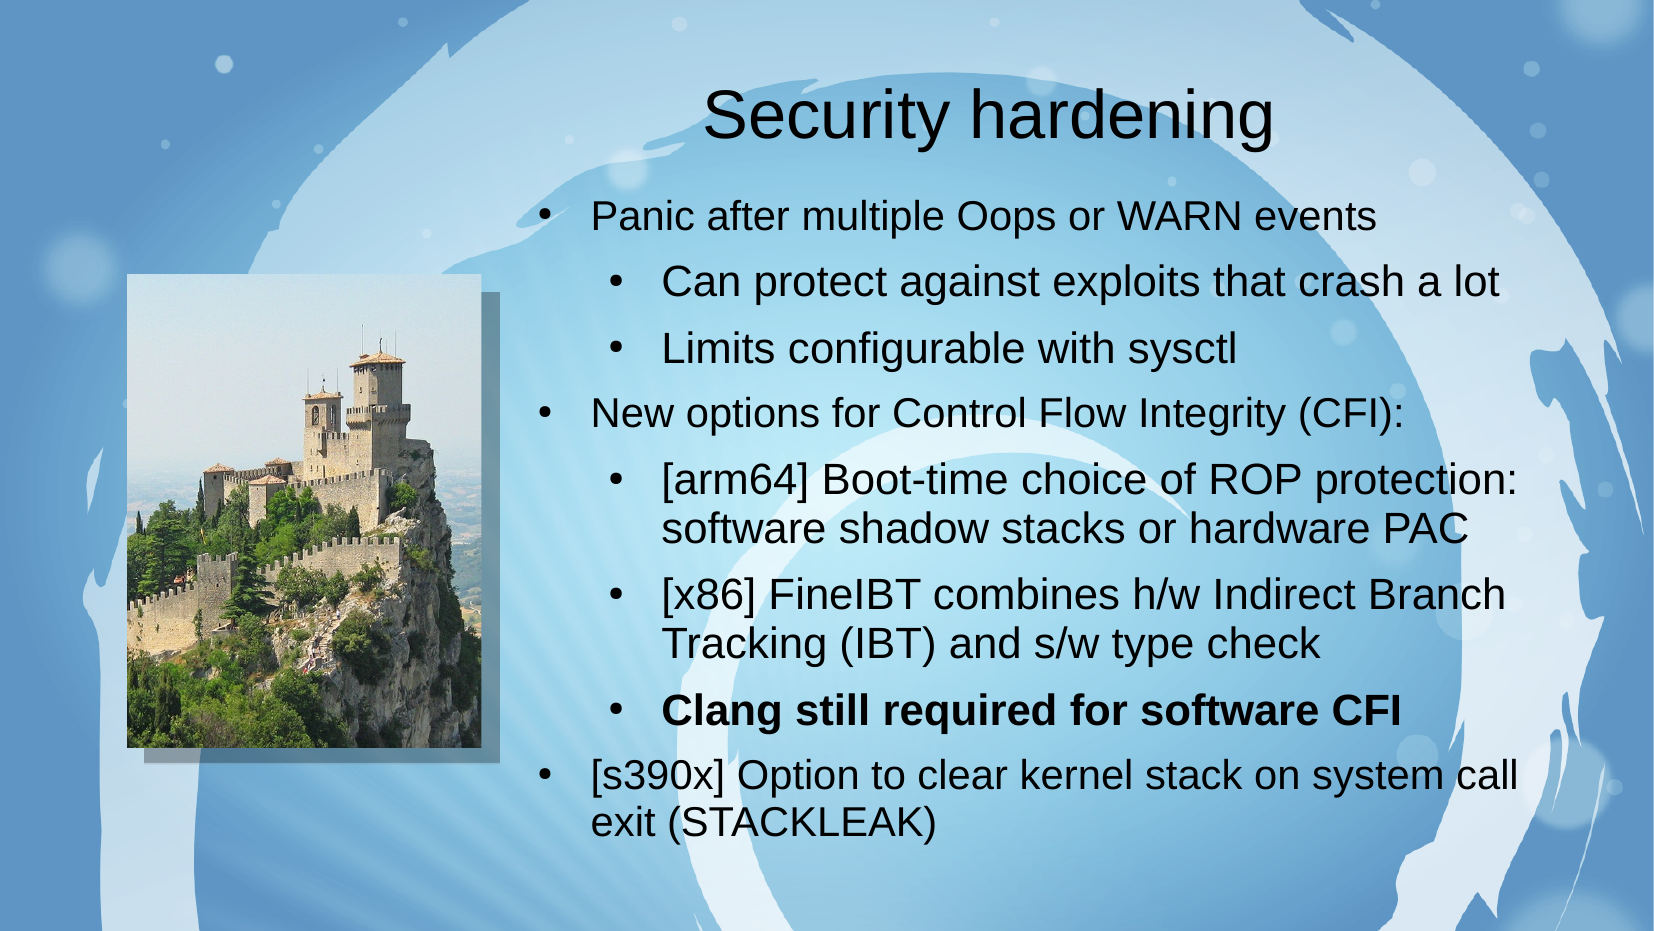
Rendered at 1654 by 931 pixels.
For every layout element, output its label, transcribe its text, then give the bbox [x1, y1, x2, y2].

list Panic after multiple Oops or WARN events Can protect against exploits that crash a lot Limits configurable with sysctl New options for Control Flow Integrity (CFI): [arm64] Boot-time choice of ROP protection: software shadow stacks or hardware PAC [x86] FineIBT combines h/w Indirect Branch Tracking (IBT) and s/w type check Clang still required for software CFI [s390x] Option to clear kernel stack on system call exit (STACKLEAK) [519, 192, 1536, 832]
picture [0, 0, 1654, 931]
title Security hardening [442, 37, 1536, 193]
